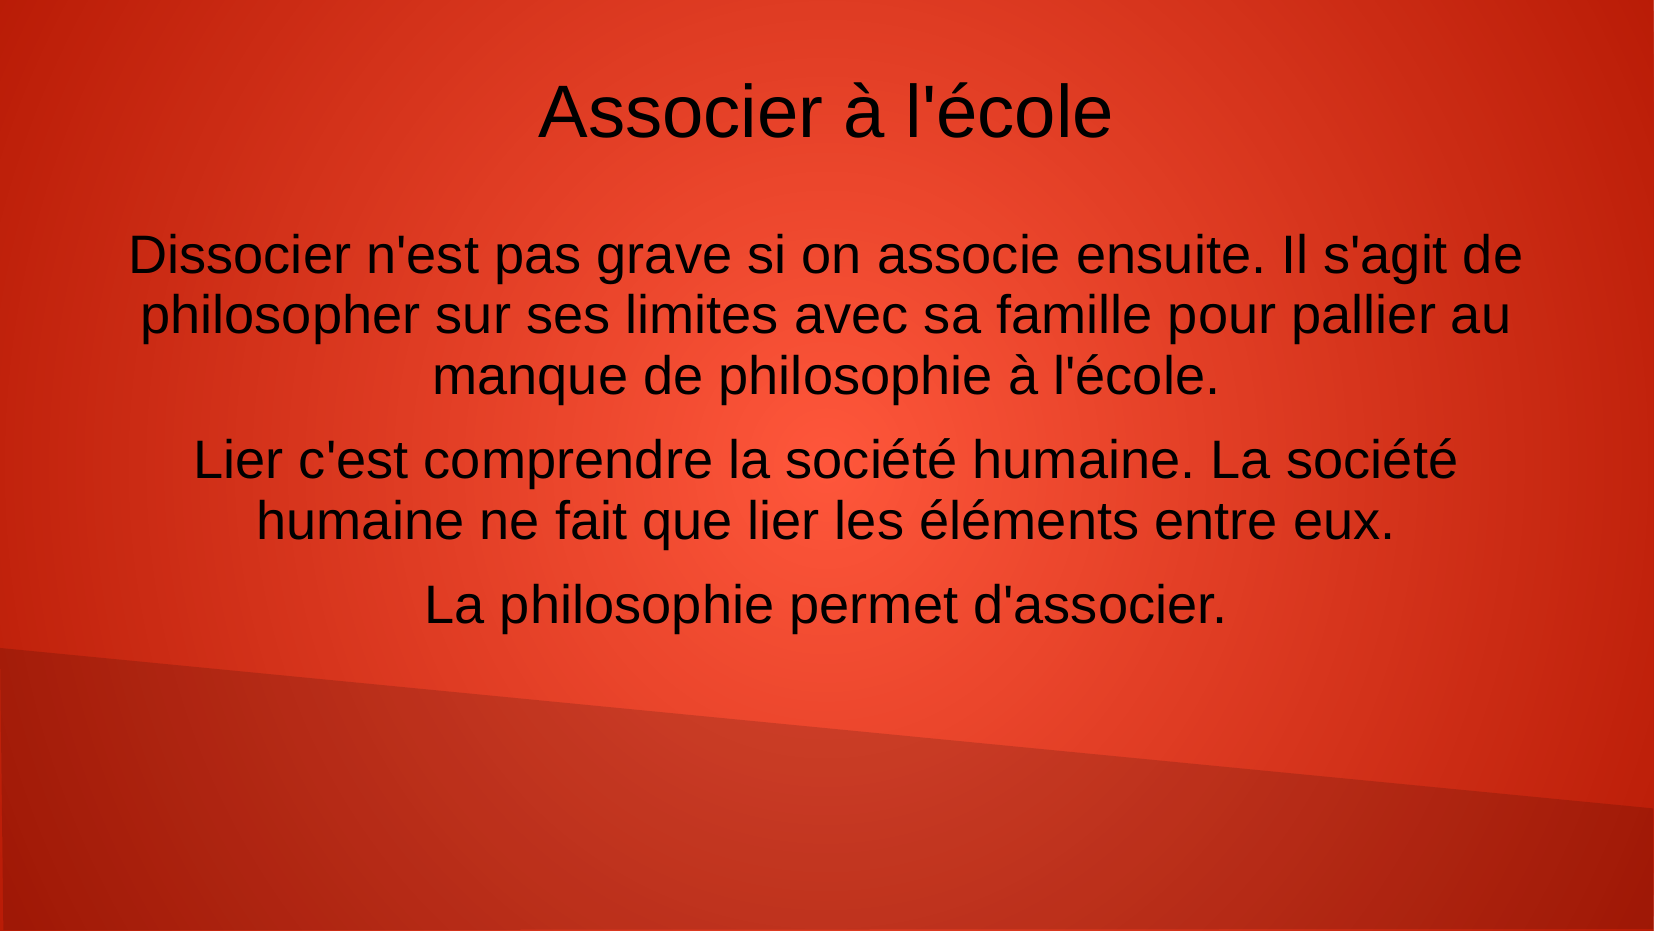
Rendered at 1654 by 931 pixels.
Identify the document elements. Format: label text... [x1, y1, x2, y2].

title Associer à l'école [82, 35, 1571, 189]
list Dissocier n'est pas grave si on associe ensuite. Il s'agit de philosopher sur ses limites avec sa famille pour pallier au manque de philosophie à l'école. Lier c'est comprendre la société humaine. La société humaine ne fait que lier les éléments entre eux. La philosophie permet d'associer. [82, 224, 1571, 764]
